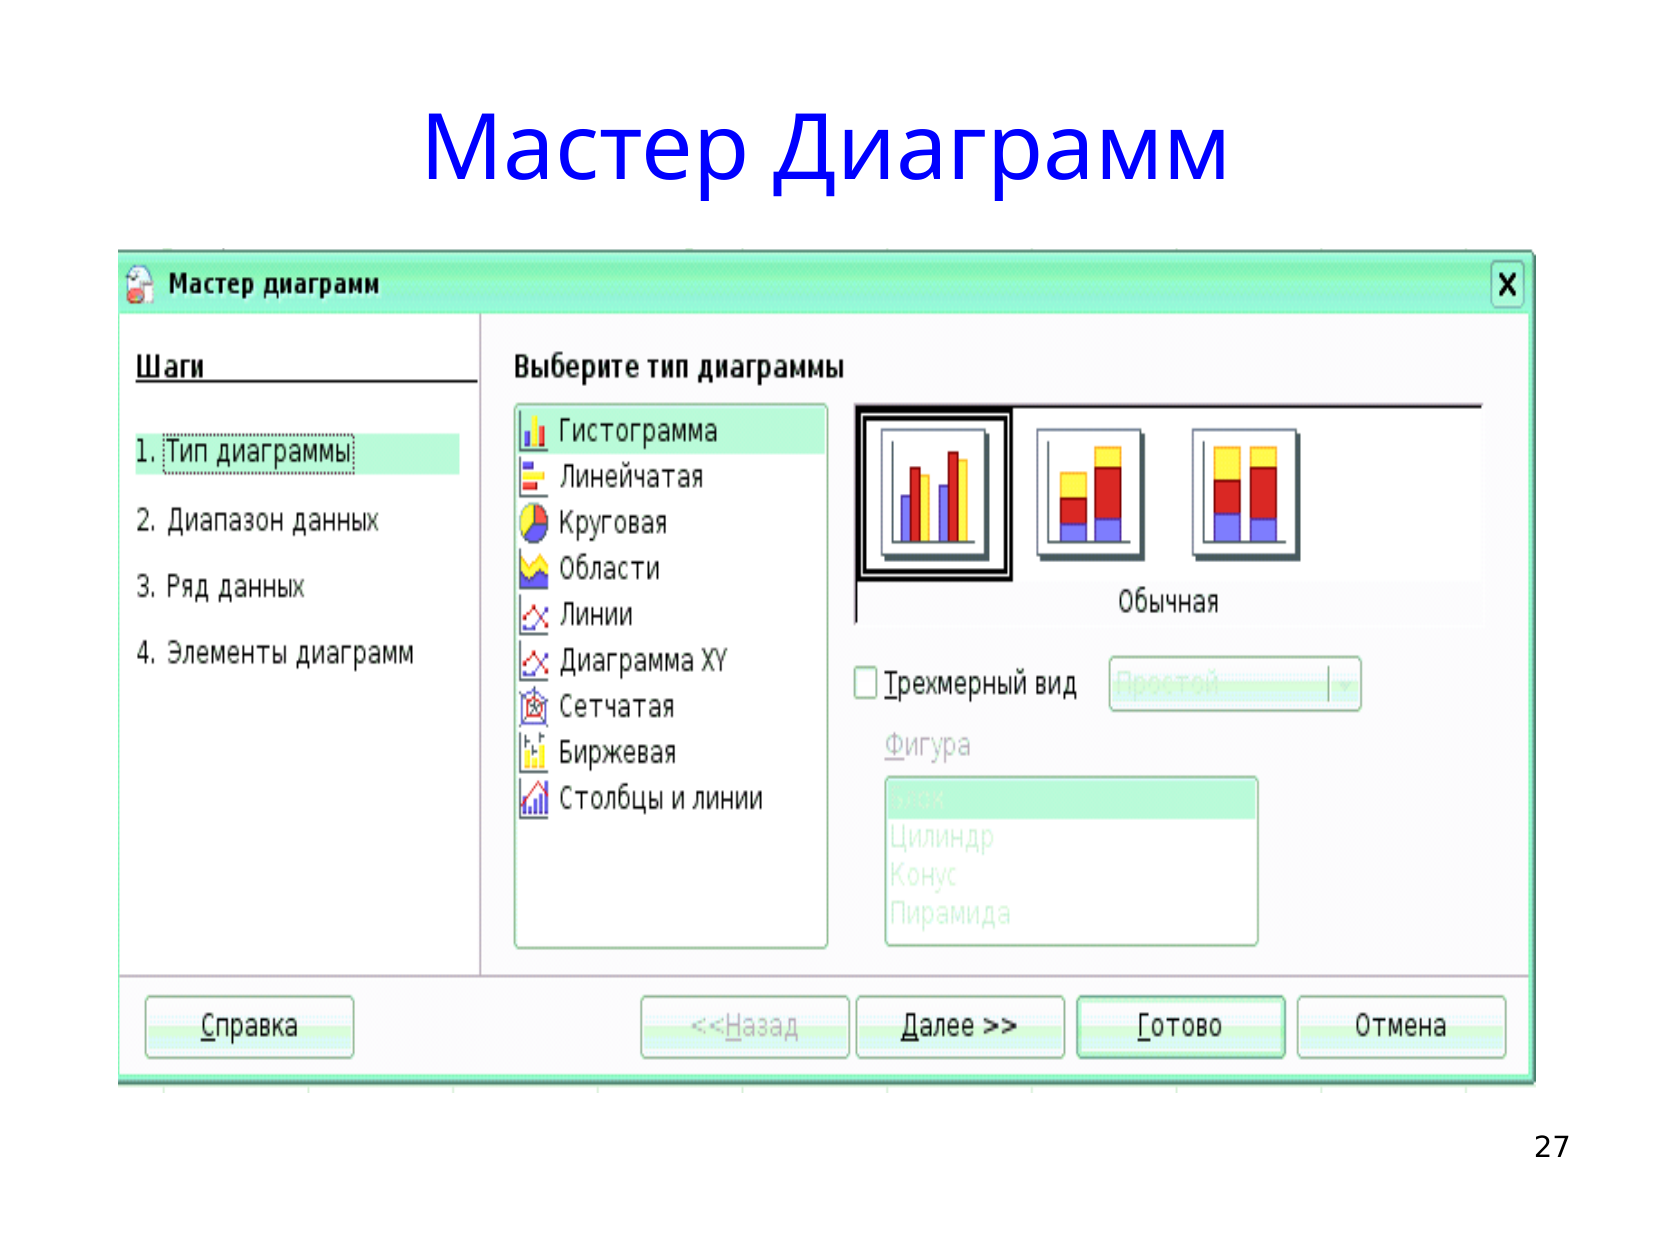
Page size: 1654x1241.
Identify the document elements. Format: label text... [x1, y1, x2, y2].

picture [118, 248, 1536, 1093]
title Мастер Диаграмм [82, 91, 1571, 207]
